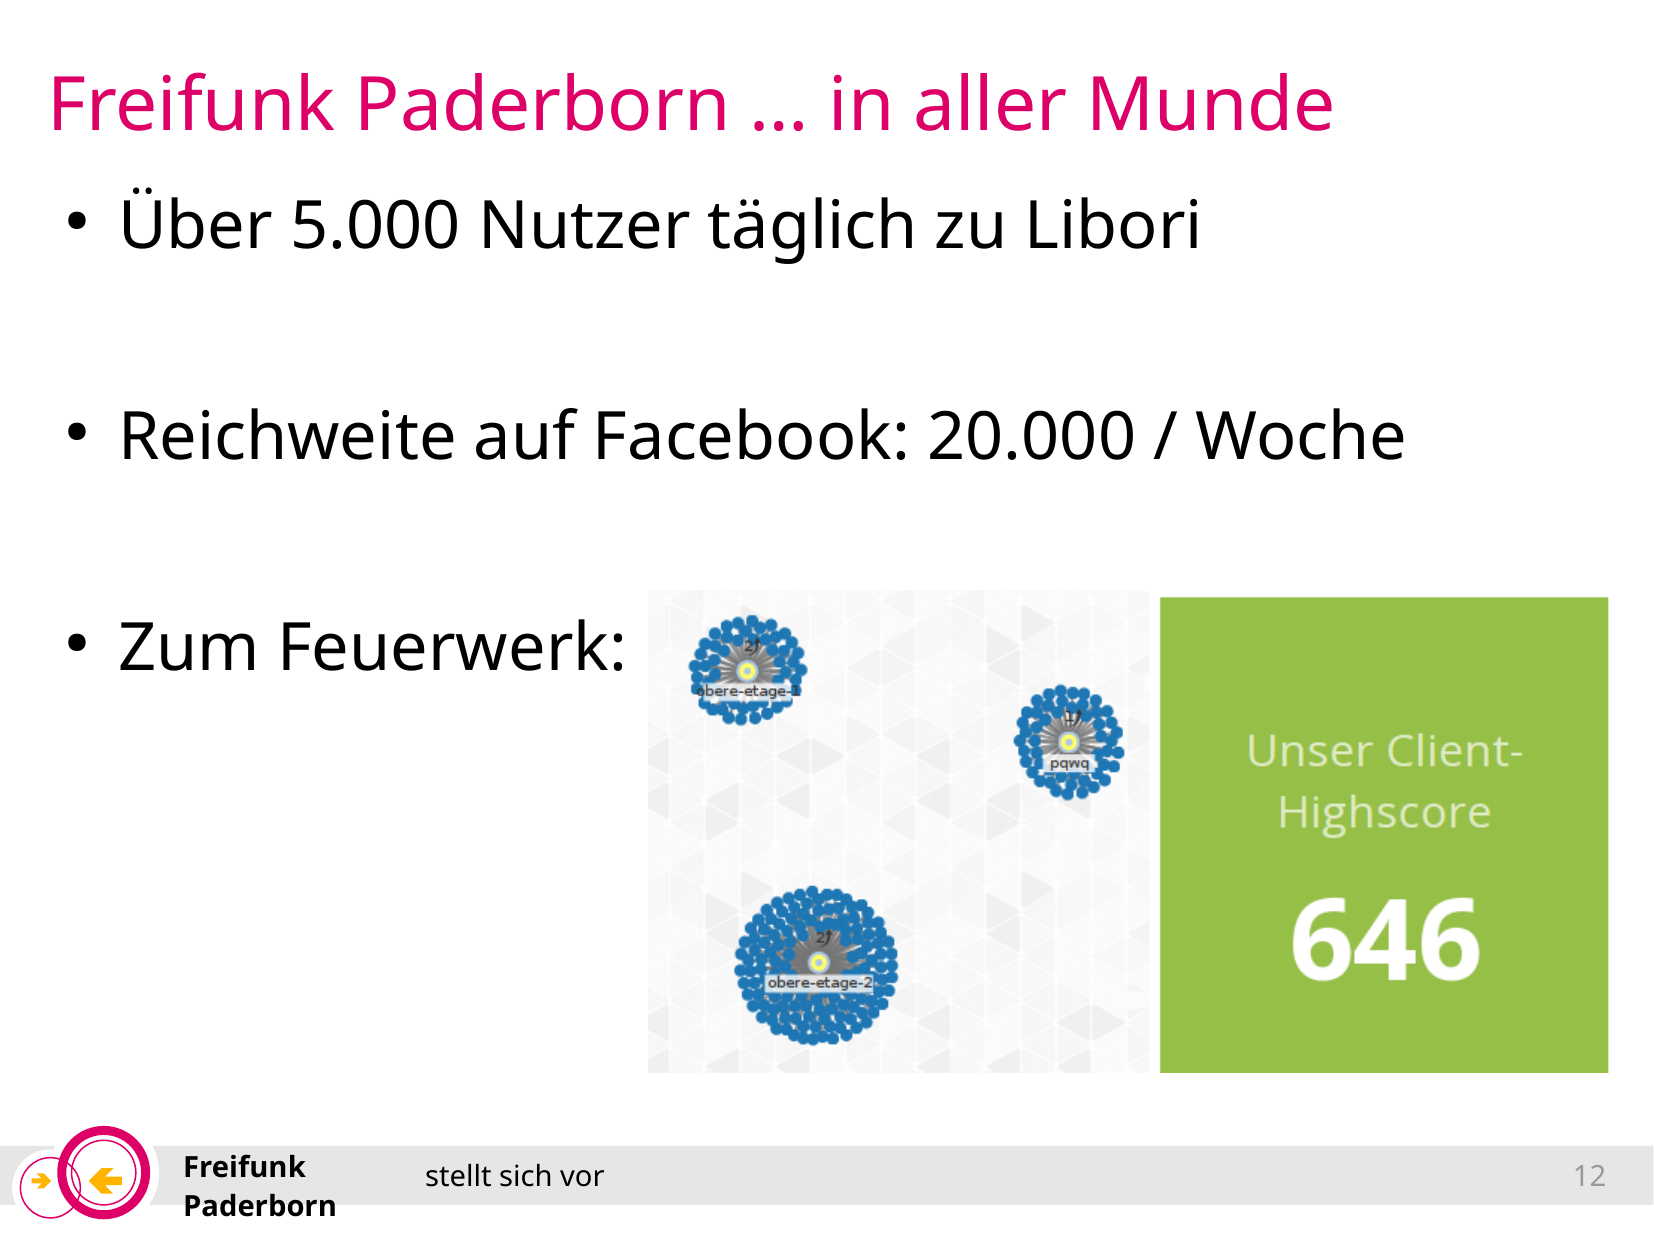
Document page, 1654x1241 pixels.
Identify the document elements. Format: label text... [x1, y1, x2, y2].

title Freifunk Paderborn … in aller Munde [47, 45, 1607, 158]
picture [648, 590, 1619, 1073]
list Über 5.000 Nutzer täglich zu Libori Reichweite auf Facebook: 20.000 / Woche Zum Feuerwerk: [47, 177, 1607, 1111]
